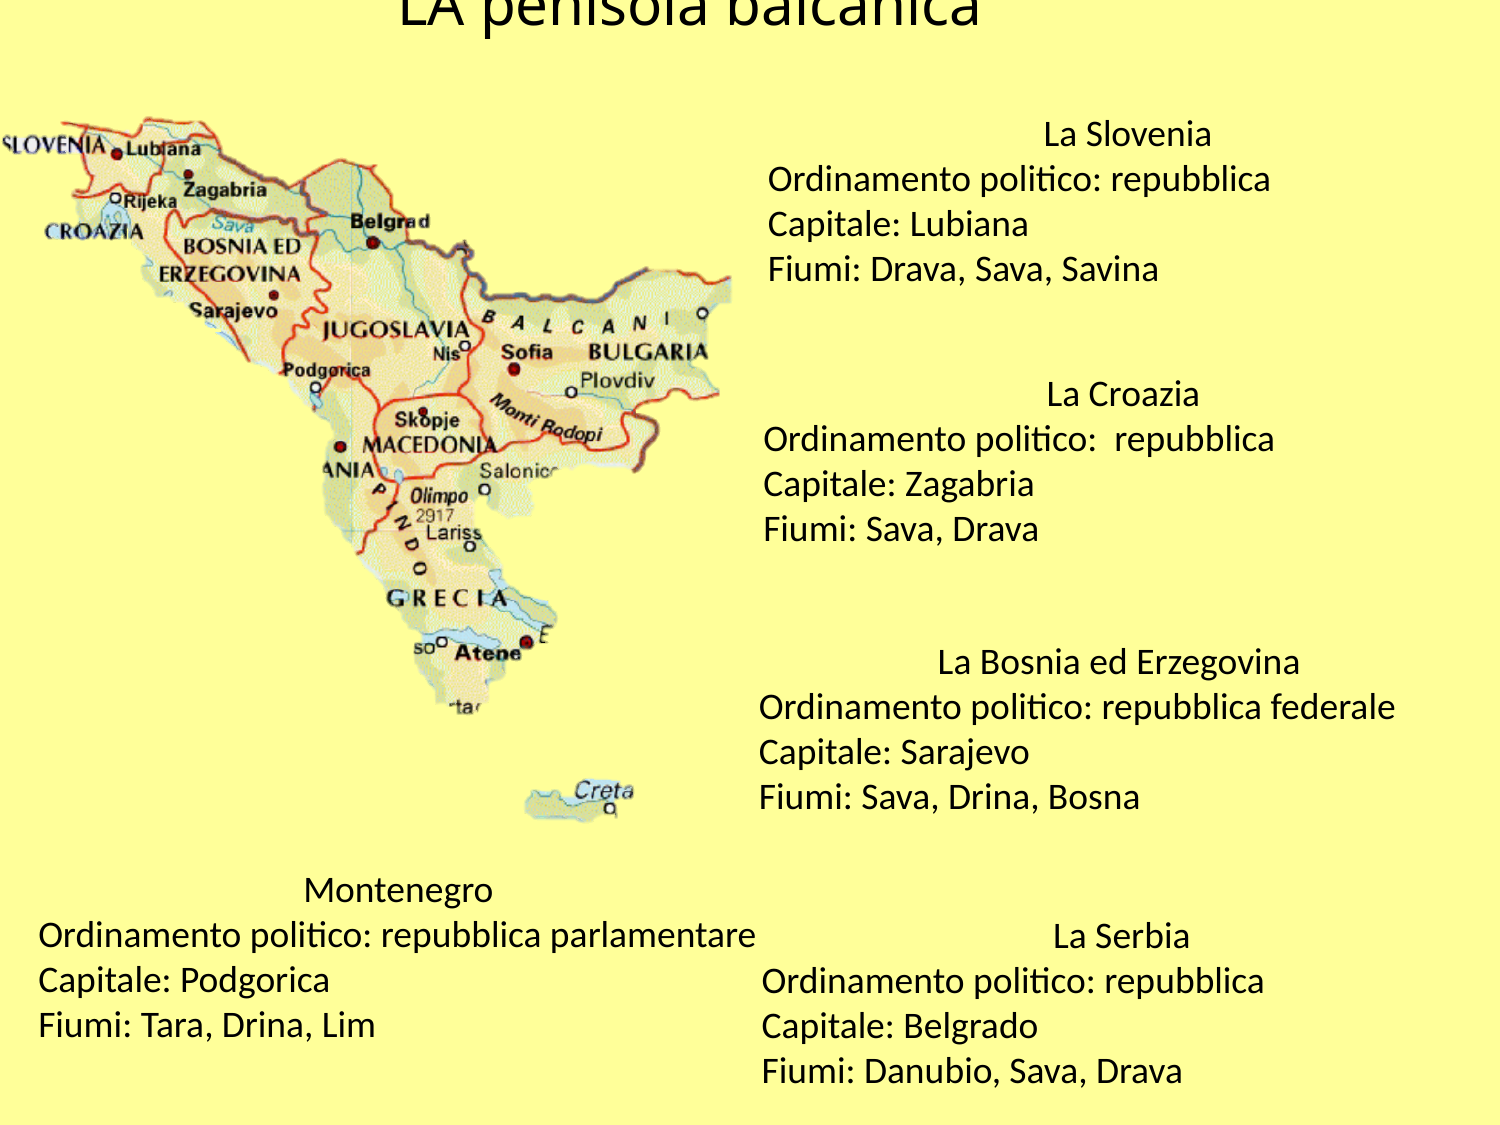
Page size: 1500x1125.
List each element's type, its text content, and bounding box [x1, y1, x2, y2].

text_box La Bosnia ed Erzegovina Ordinamento politico: repubblica federale Capitale: Sarajevo Fiumi: Sava, Drina, Bosna [744, 629, 1495, 825]
text_box La Croazia Ordinamento politico: repubblica Capitale: Zagabria Fiumi: Sava, Drava [748, 361, 1499, 557]
text_box La Slovenia Ordinamento politico: repubblica Capitale: Lubiana Fiumi: Drava, Sava, Savina [753, 101, 1500, 297]
text_box La Serbia Ordinamento politico: repubblica Capitale: Belgrado Fiumi: Danubio, Sava, Drava [746, 903, 1497, 1099]
title LA penisola balcanica [0, 0, 1274, 101]
picture [0, 101, 845, 845]
text_box Montenegro Ordinamento politico: repubblica parlamentare Capitale: Podgorica Fiumi: Tara, Drina, Lim [23, 857, 774, 1053]
